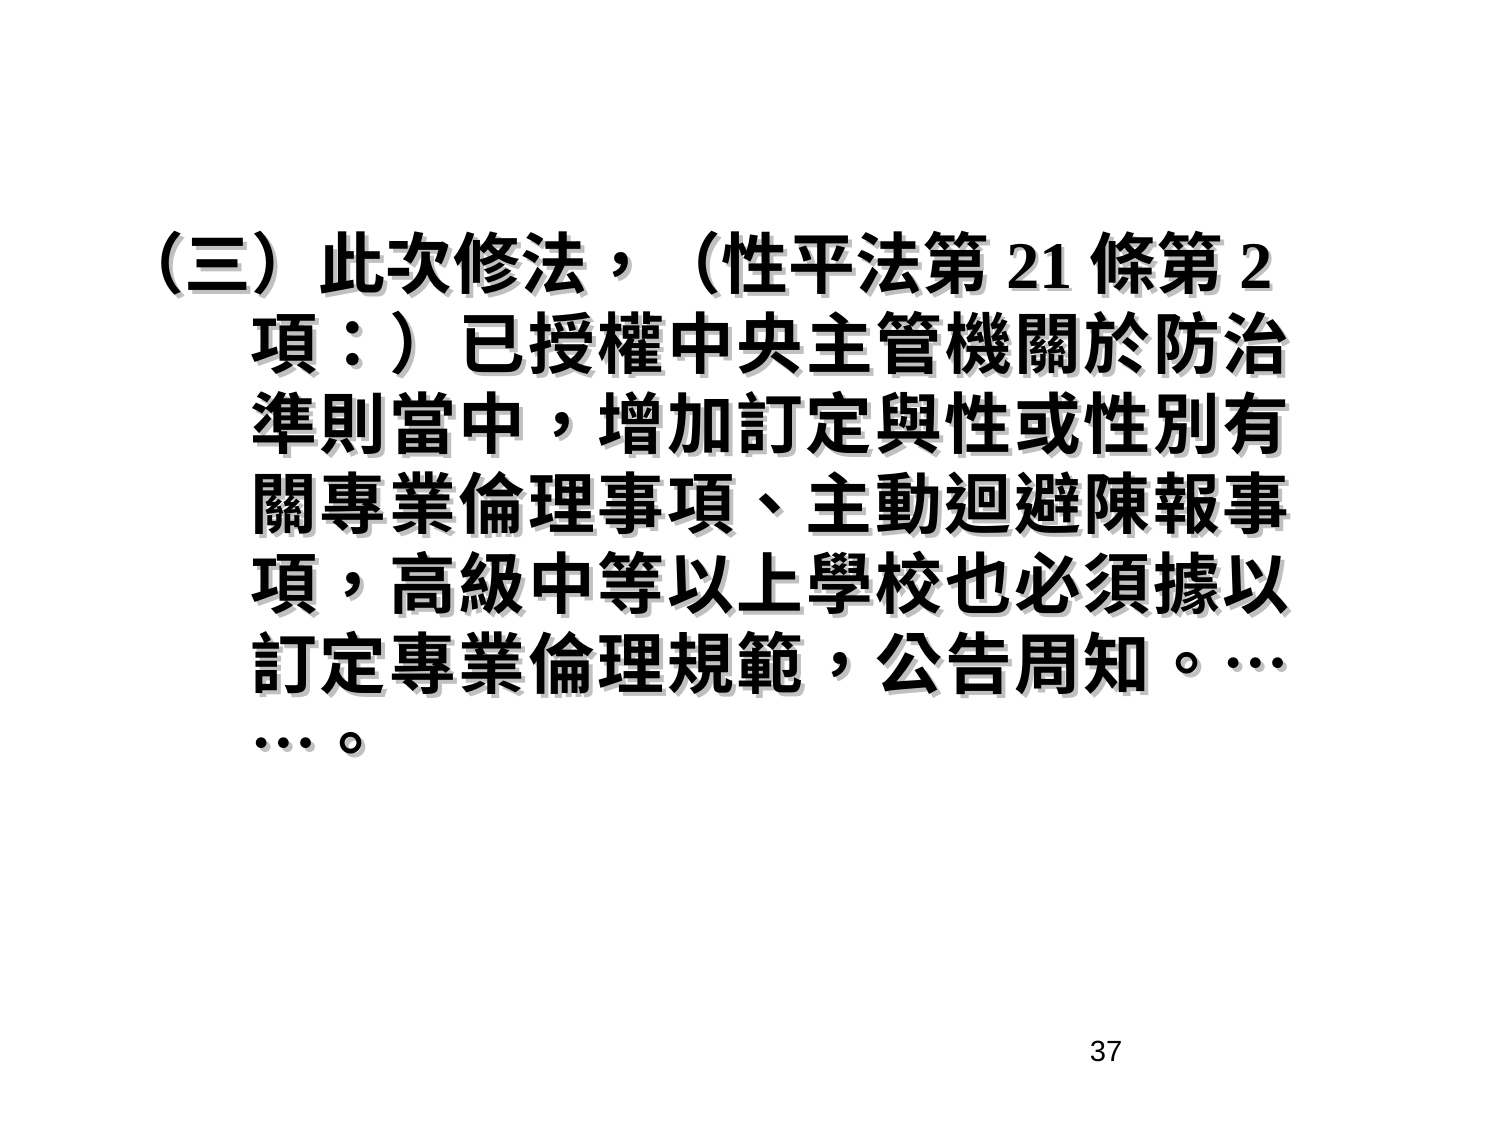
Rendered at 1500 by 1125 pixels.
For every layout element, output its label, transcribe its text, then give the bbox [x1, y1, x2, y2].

text_box （三）此次修法，（性平法第21條第2項：）已授權中央主管機關於防治準則當中，增加訂定與性或性別有關專業倫理事項、主動迴避陳報事項，高級中等以上學校也必須據以訂定專業倫理規範，公告周知。……。 [102, 215, 1305, 794]
text_box [1074, 1024, 1426, 1103]
